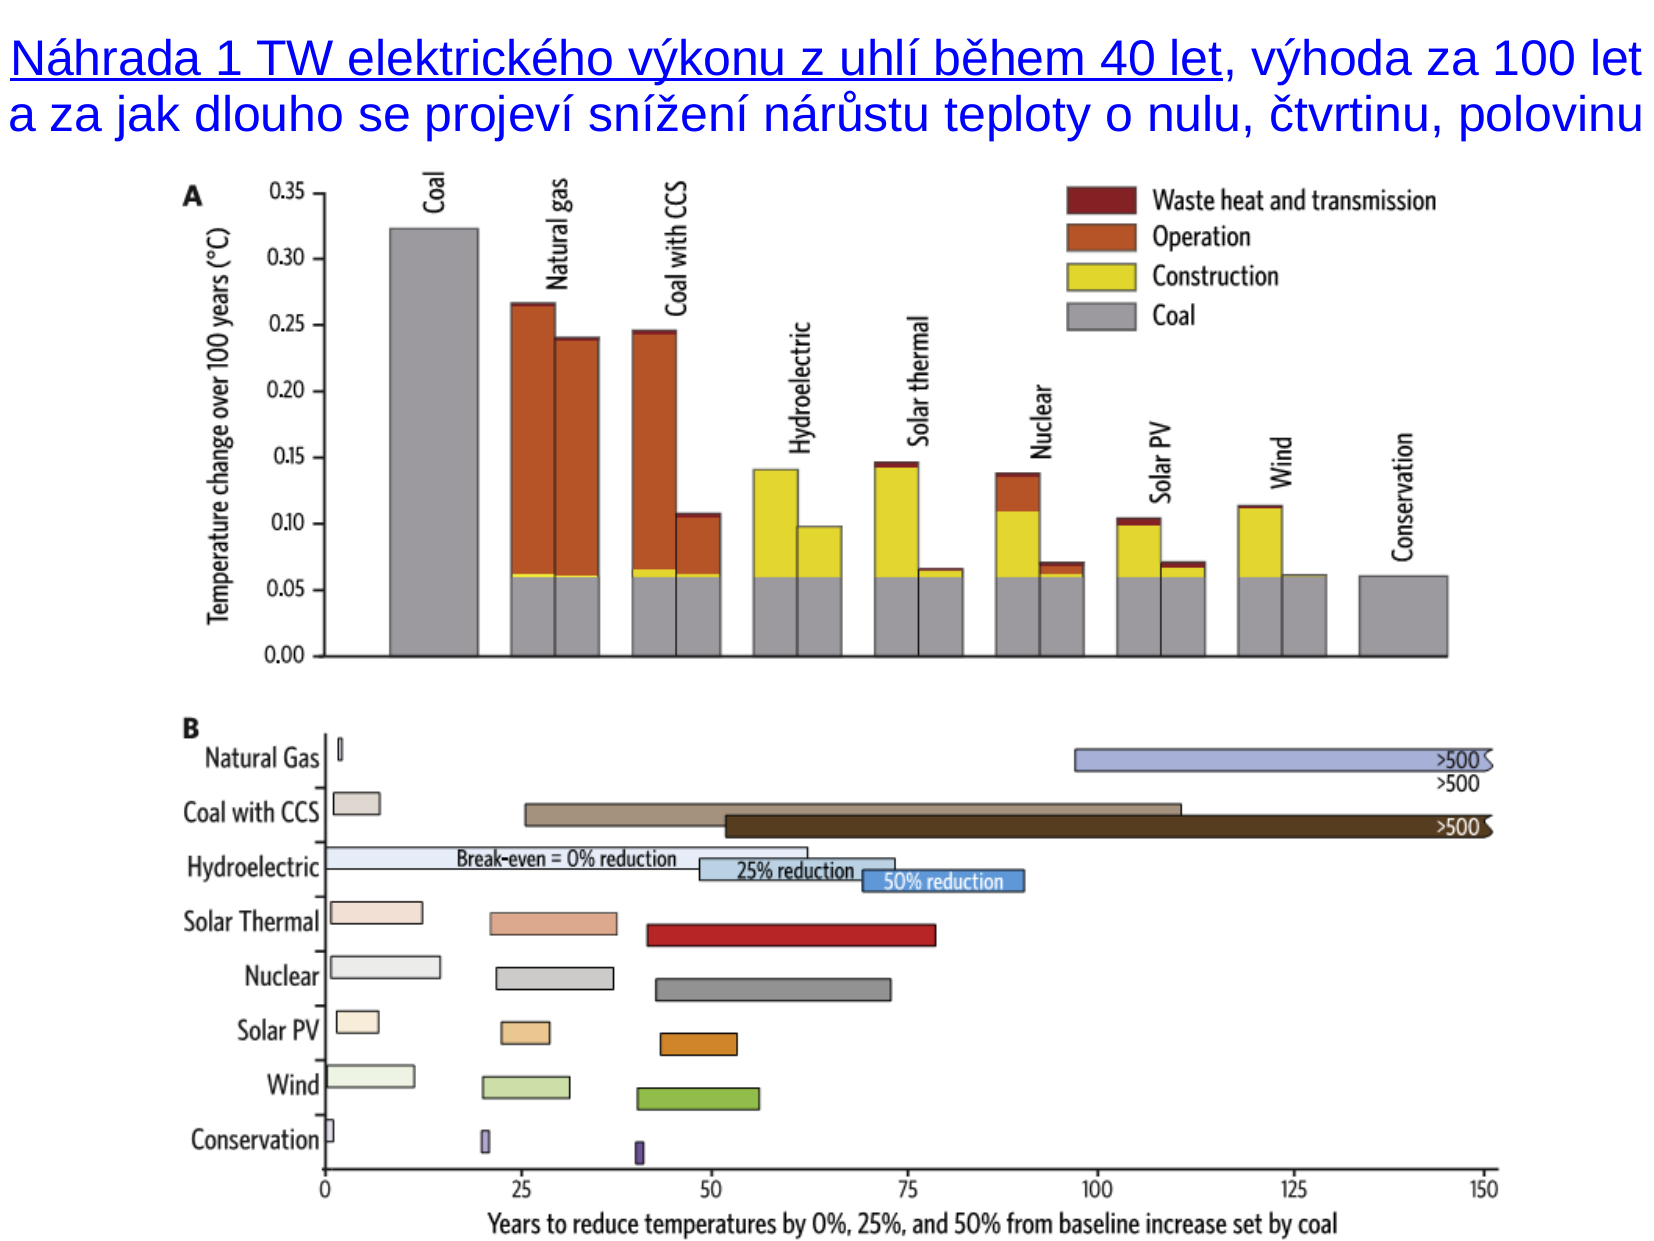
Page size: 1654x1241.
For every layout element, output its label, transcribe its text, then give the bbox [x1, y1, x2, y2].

title Náhrada 1 TW elektrického výkonu z uhlí během 40 let, výhoda za 100 let a za jak dlouho se projeví snížení nárůstu teploty o nulu, čtvrtinu, polovinu [0, 0, 1654, 190]
picture [147, 158, 1506, 1241]
